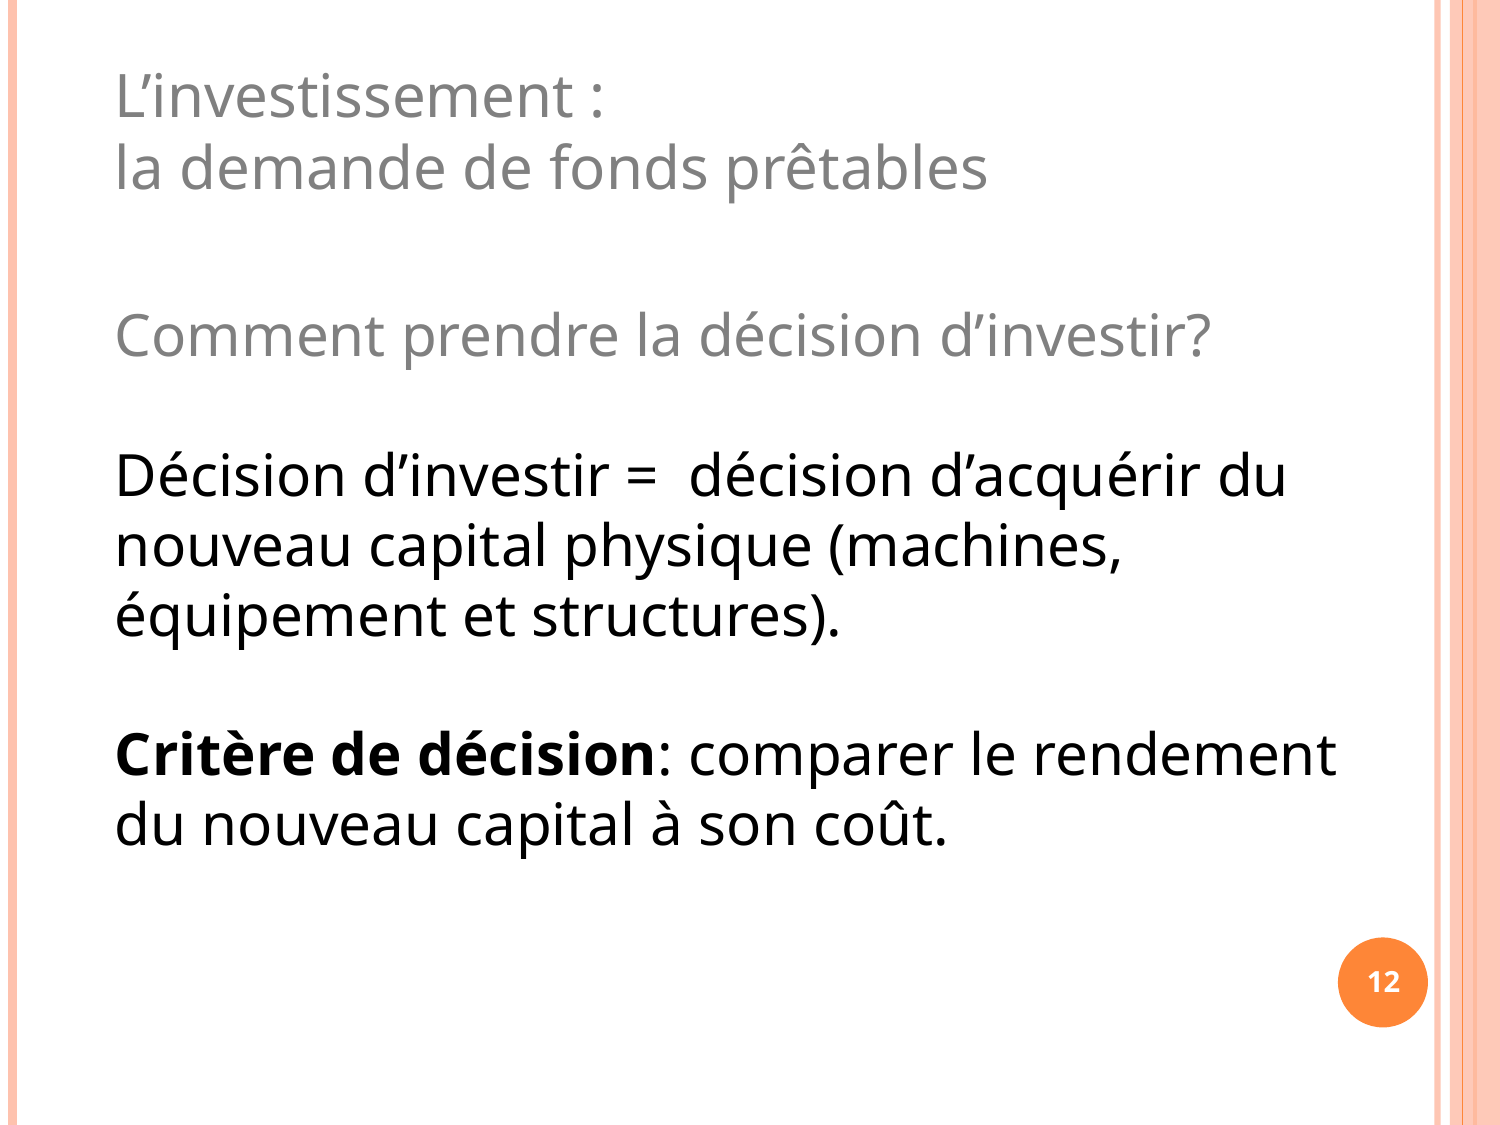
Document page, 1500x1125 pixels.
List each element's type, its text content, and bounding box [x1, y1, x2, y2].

slide_number <numéro> [1333, 940, 1434, 1027]
title L’investissement : la demande de fonds prêtables [99, 50, 1375, 210]
list Comment prendre la décision d’investir? Décision d’investir = décision d’acquérir du nouveau capital physique (machines, équipement et structures). Critère de décision: comparer le rendement du nouveau capital à son coût. [100, 290, 1400, 948]
